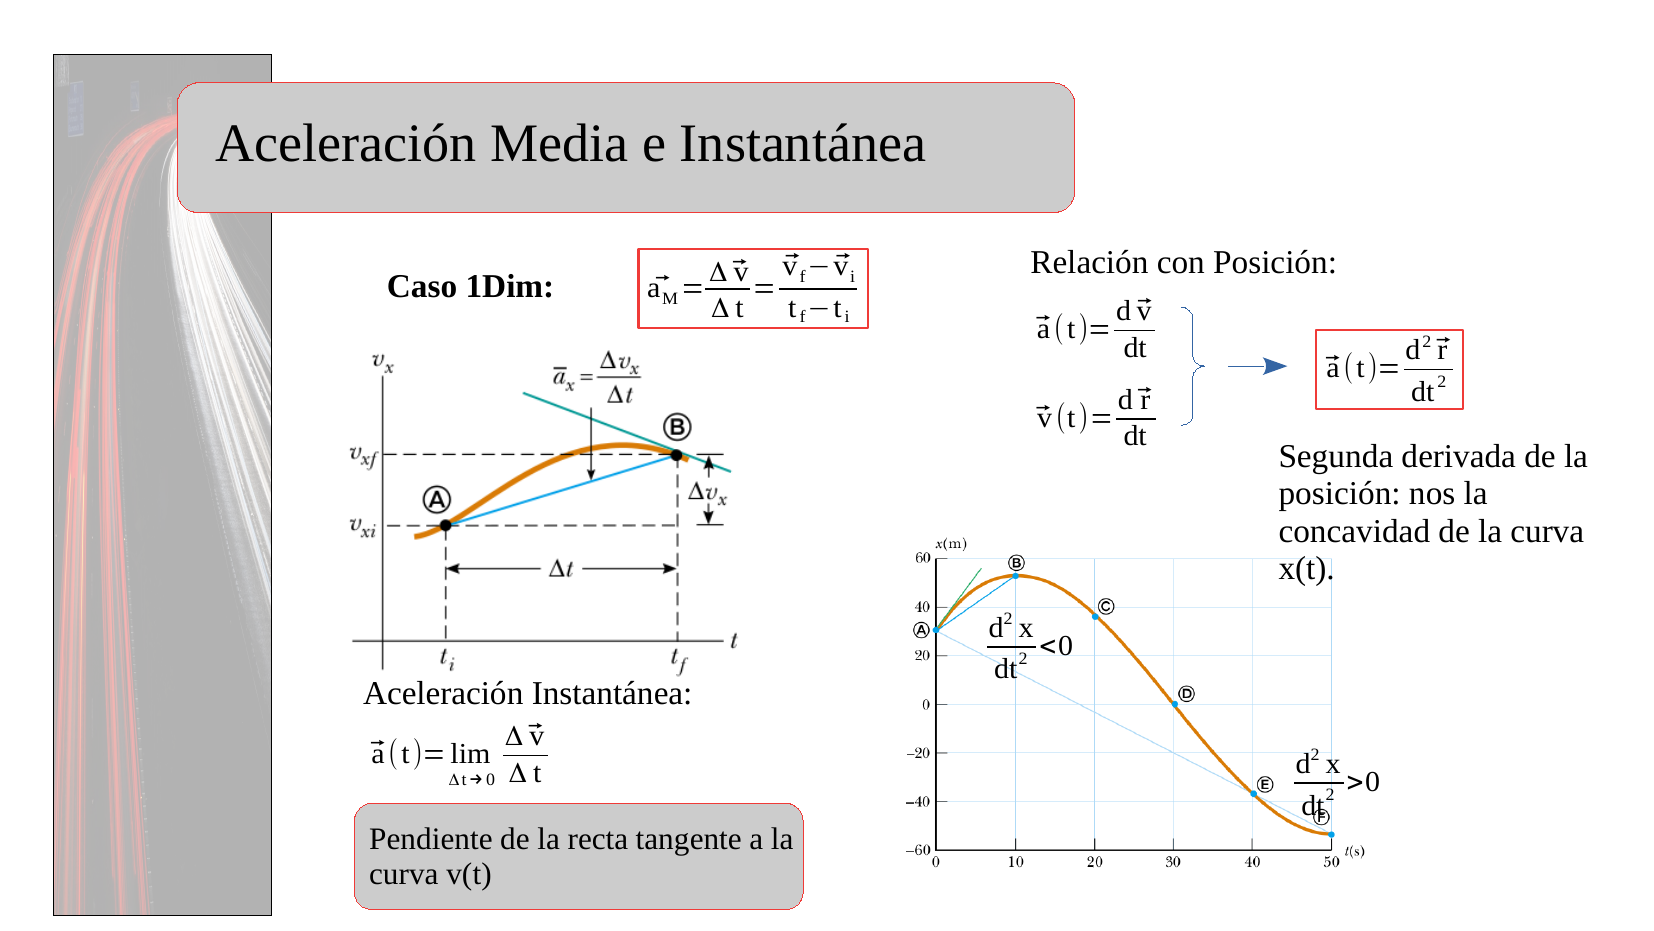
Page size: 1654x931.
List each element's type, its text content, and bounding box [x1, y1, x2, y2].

text_box Caso 1Dim: [372, 259, 621, 312]
text_box Relación con Posición: [1015, 235, 1376, 290]
picture [318, 342, 756, 686]
picture [903, 531, 1371, 875]
chart [361, 757, 556, 790]
chart [1284, 744, 1389, 821]
text_box [355, 803, 802, 814]
chart [977, 608, 1082, 685]
text_box Aceleración Media e Instantánea [200, 106, 1040, 182]
chart [1027, 295, 1165, 365]
text_box [177, 82, 1075, 213]
text_box Aceleración Instantánea: [348, 667, 709, 757]
picture [53, 54, 272, 916]
chart [1027, 383, 1165, 453]
text_box Pendiente de la recta tangente a la curva v(t) [354, 814, 815, 922]
chart [1316, 330, 1462, 408]
text_box Segunda derivada de la posición: nos la concavidad de la curva x(t). [1263, 430, 1625, 594]
chart [639, 250, 867, 328]
